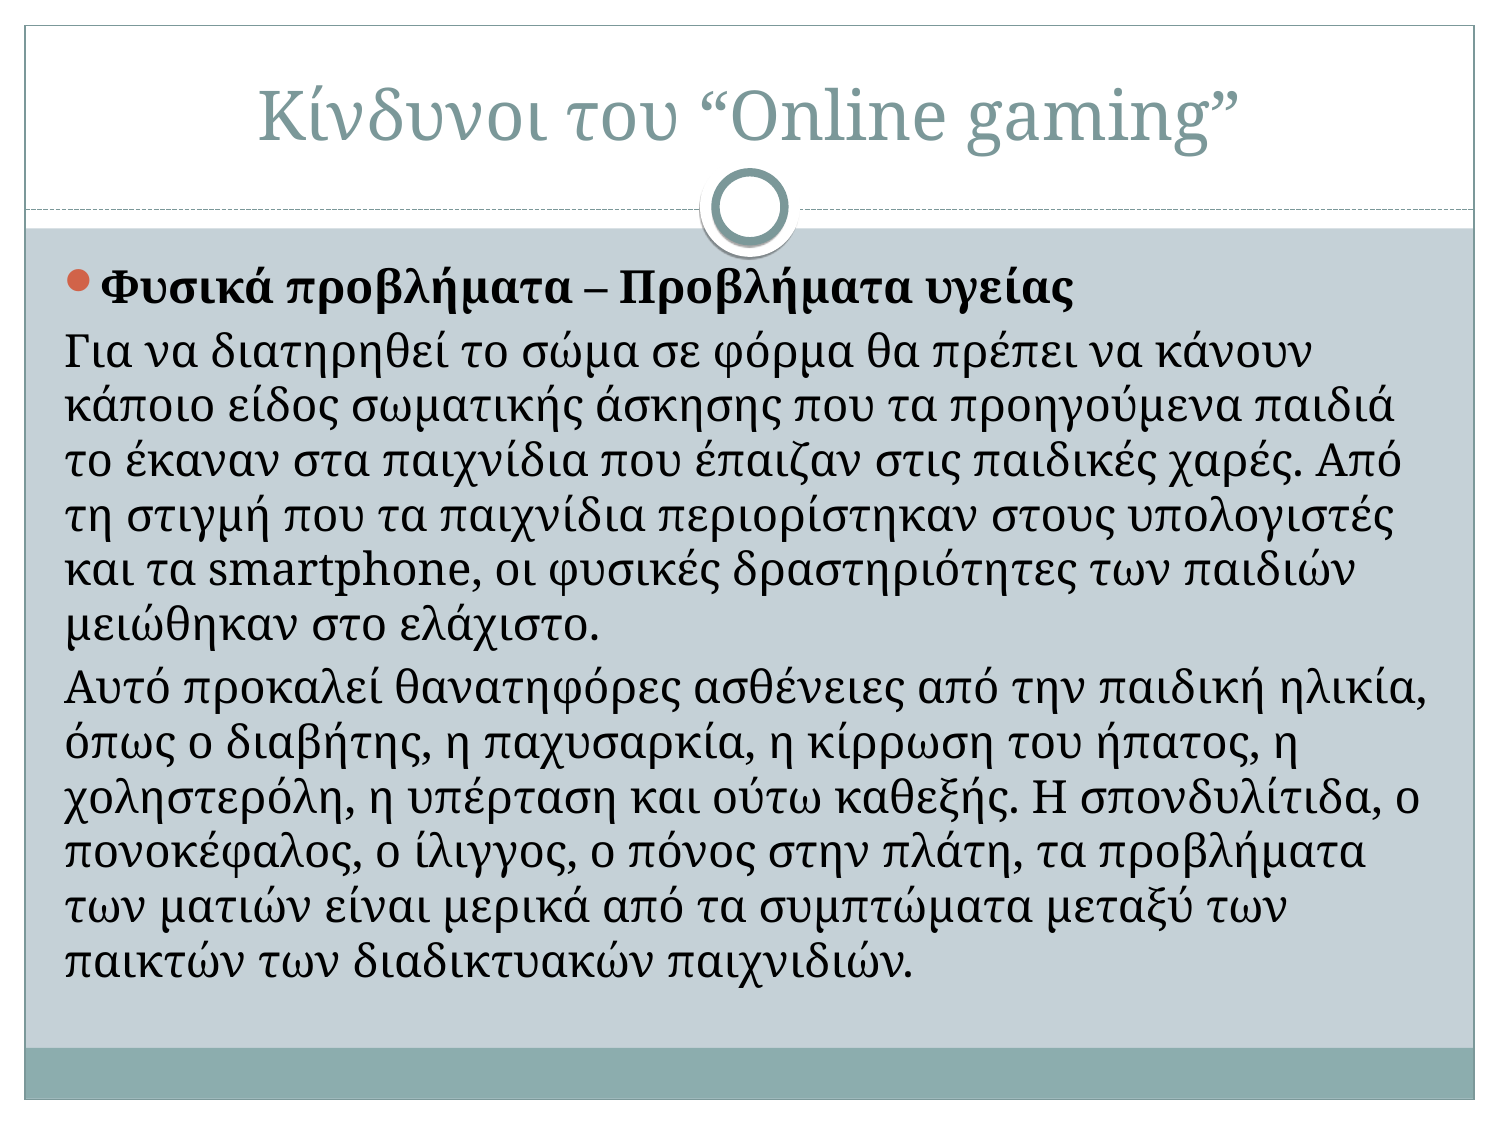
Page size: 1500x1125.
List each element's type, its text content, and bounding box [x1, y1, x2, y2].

title Κίνδυνοι του “Online gaming” [49, 37, 1450, 162]
list Φυσικά προβλήματα – Προβλήματα υγείας Για να διατηρηθεί το σώμα σε φόρμα θα πρέπει να κάνουν κάποιο είδος σωματικής άσκησης που τα προηγούμενα παιδιά το έκαναν στα παιχνίδια που έπαιζαν στις παιδικές χαρές. Από τη στιγμή που τα παιχνίδια περιορίστηκαν στους υπολογιστές και τα smartphone, οι φυσικές δραστηριότητες των παιδιών μειώθηκαν στο ελάχιστο. Αυτό προκαλεί θανατηφόρες ασθένειες από την παιδική ηλικία, όπως ο διαβήτης, η παχυσαρκία, η κίρρωση του ήπατος, η χοληστερόλη, η υπέρταση και ούτω καθεξής. Η σπονδυλίτιδα, ο πονοκέφαλος, ο ίλιγγος, ο πόνος στην πλάτη, τα προβλήματα των ματιών είναι μερικά από τα συμπτώματα μεταξύ των παικτών των διαδικτυακών παιχνιδιών. [49, 250, 1445, 1001]
